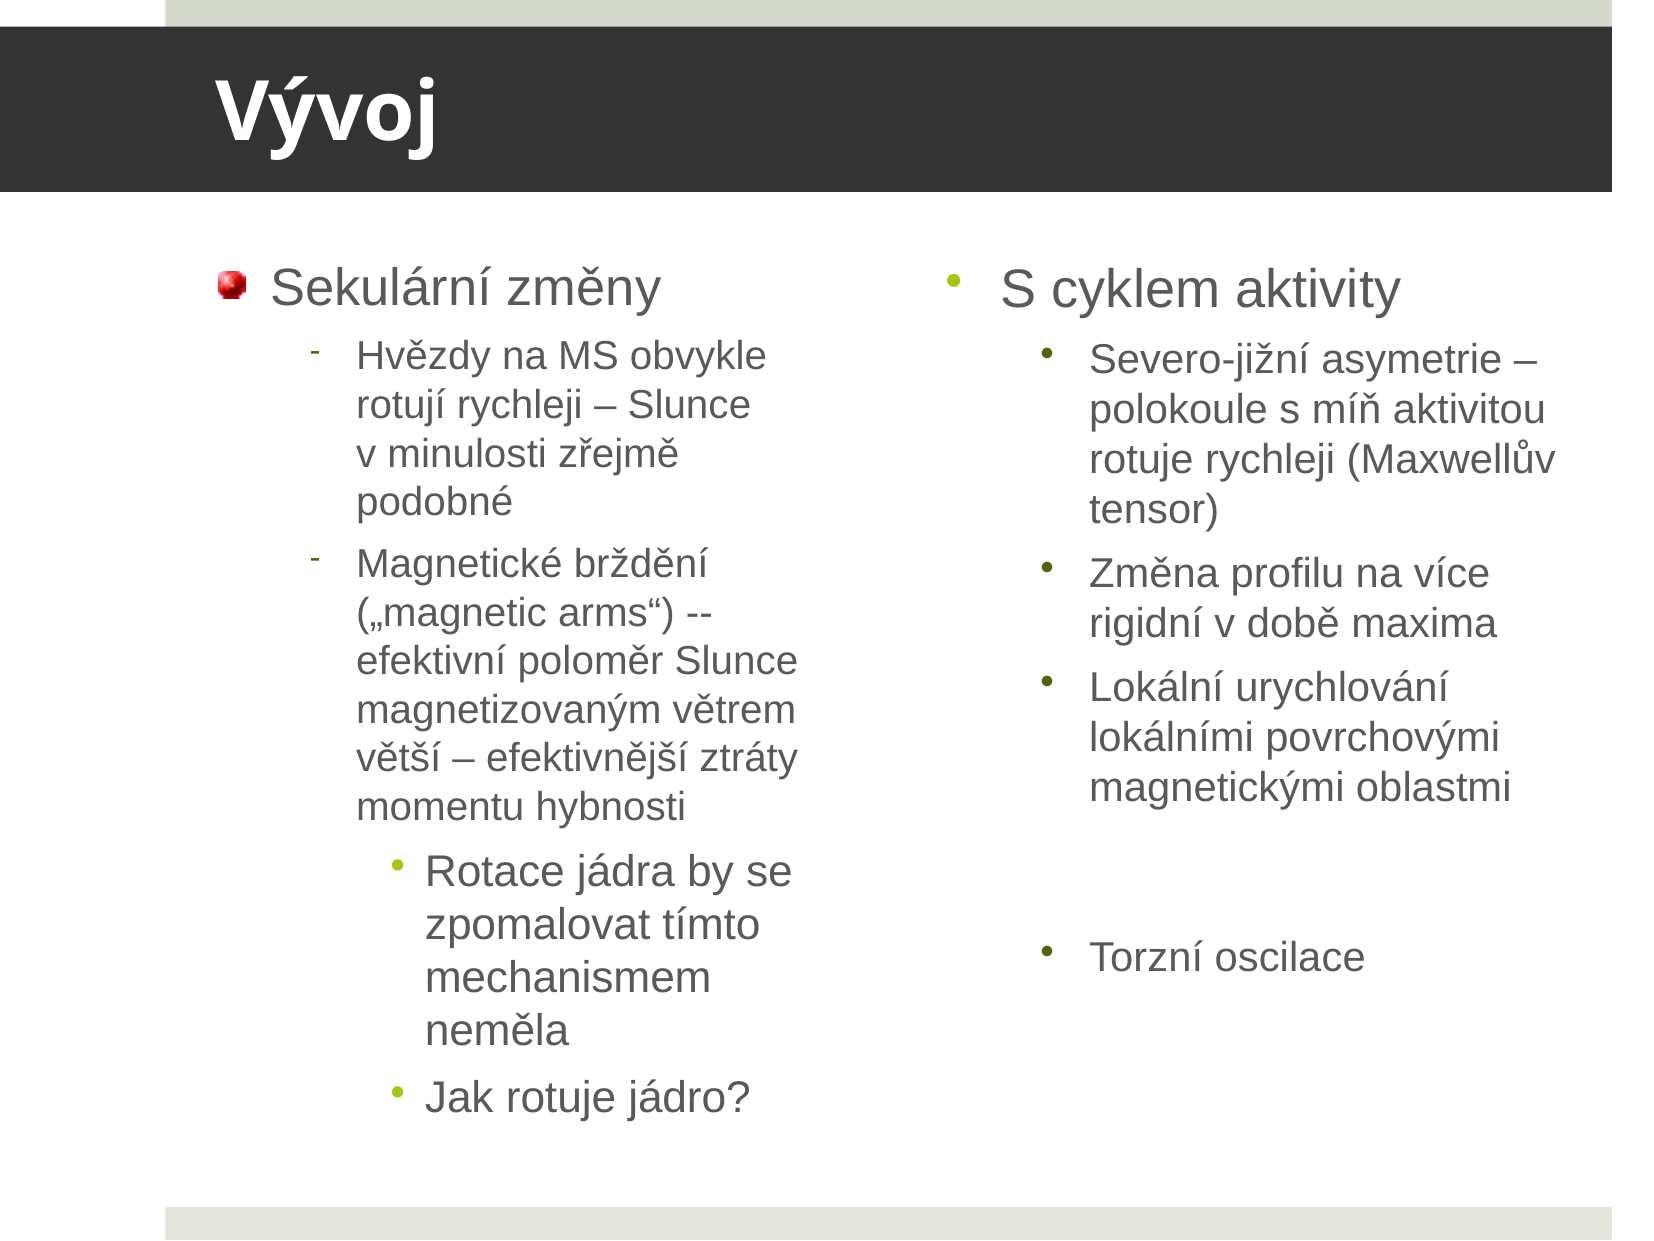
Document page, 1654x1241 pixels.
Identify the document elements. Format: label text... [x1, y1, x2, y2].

title Vývoj [0, 26, 1612, 192]
list Sekulární změny Hvězdy na MS obvykle rotují rychleji – Slunce v minulosti zřejmě podobné Magnetické brždění („magnetic arms“) -- efektivní poloměr Slunce magnetizovaným větrem větší – efektivnější ztráty momentu hybnosti Rotace jádra by se zpomalovat tímto mechanismem neměla Jak rotuje jádro? [202, 244, 847, 1135]
list S cyklem aktivity Severo-jižní asymetrie – polokoule s míň aktivitou rotuje rychleji (Maxwellův tensor) Změna profilu na více rigidní v době maxima Lokální urychlování lokálními povrchovými magnetickými oblastmi Torzní oscilace [930, 244, 1576, 1135]
